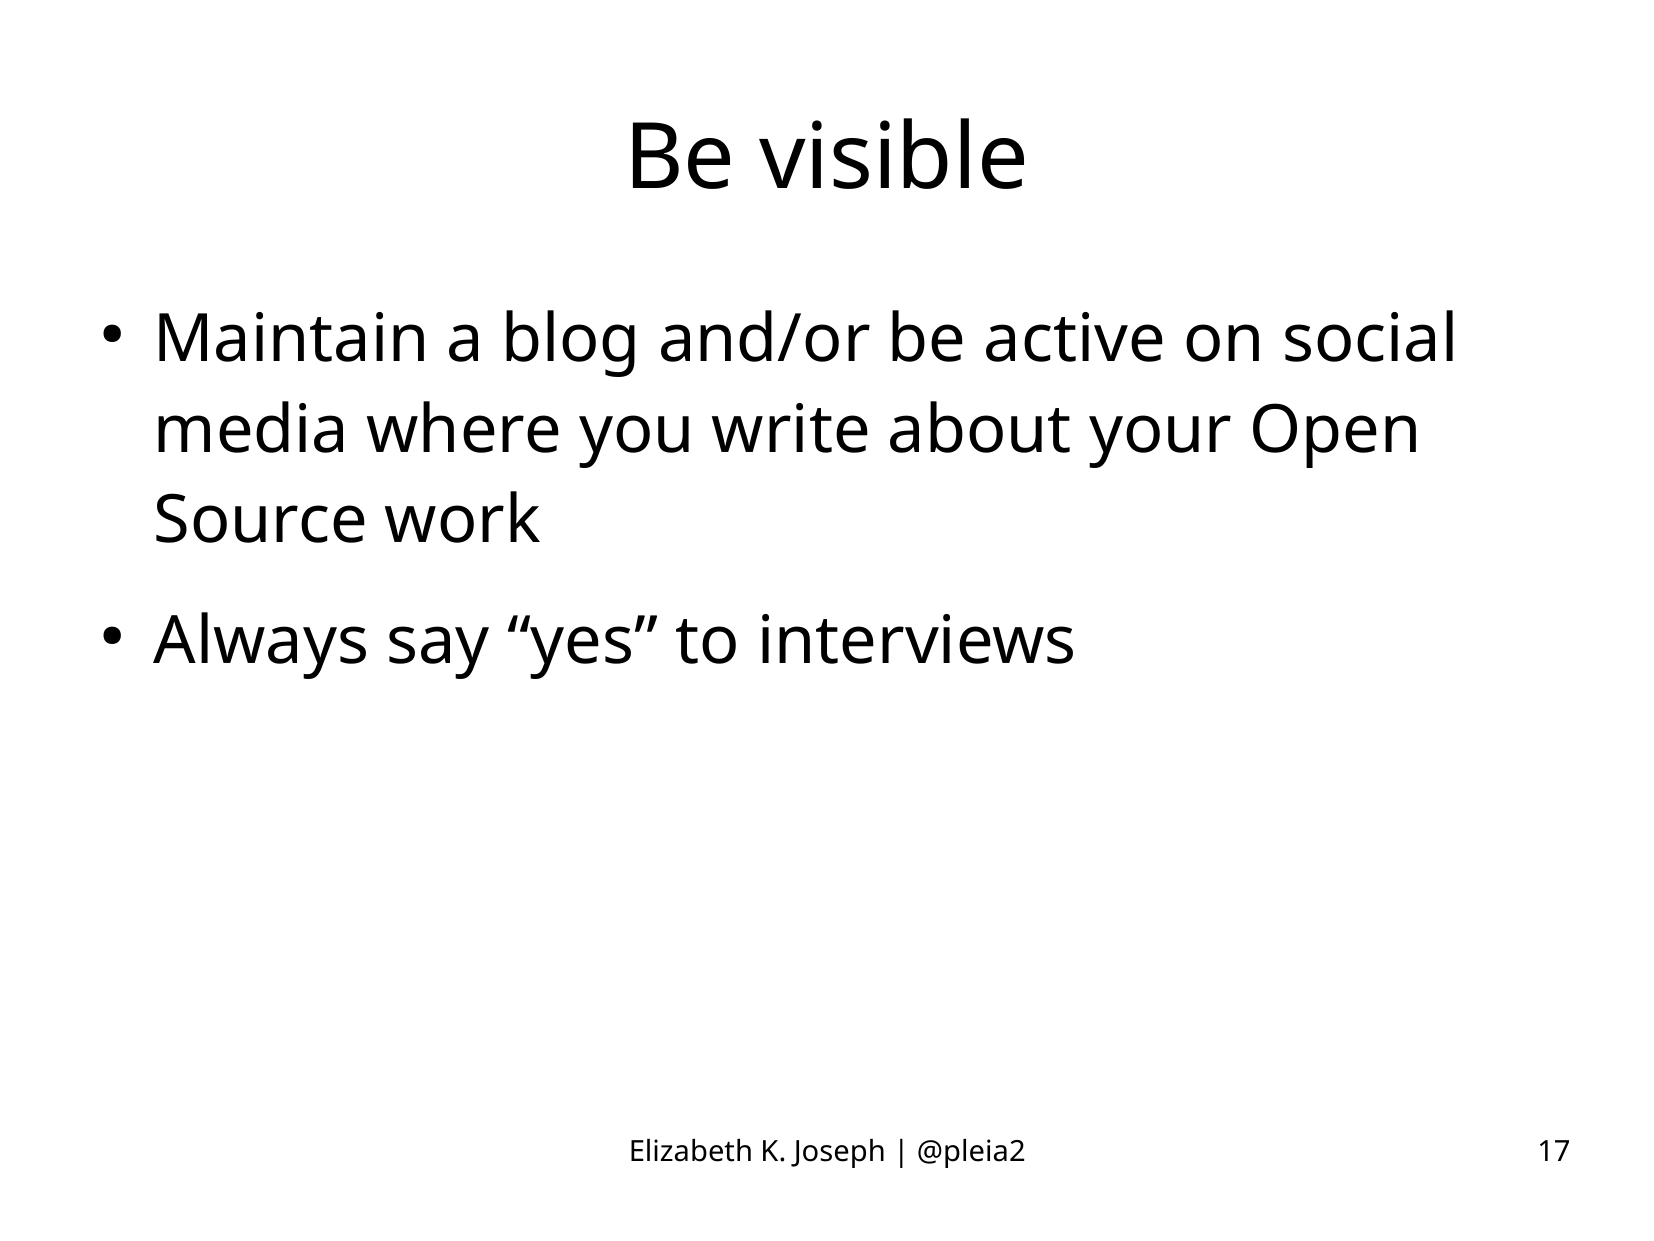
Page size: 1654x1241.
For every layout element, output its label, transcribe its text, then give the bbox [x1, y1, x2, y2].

title Be visible [82, 49, 1571, 257]
list Maintain a blog and/or be active on social media where you write about your Open Source work Always say “yes” to interviews [82, 290, 1571, 1010]
